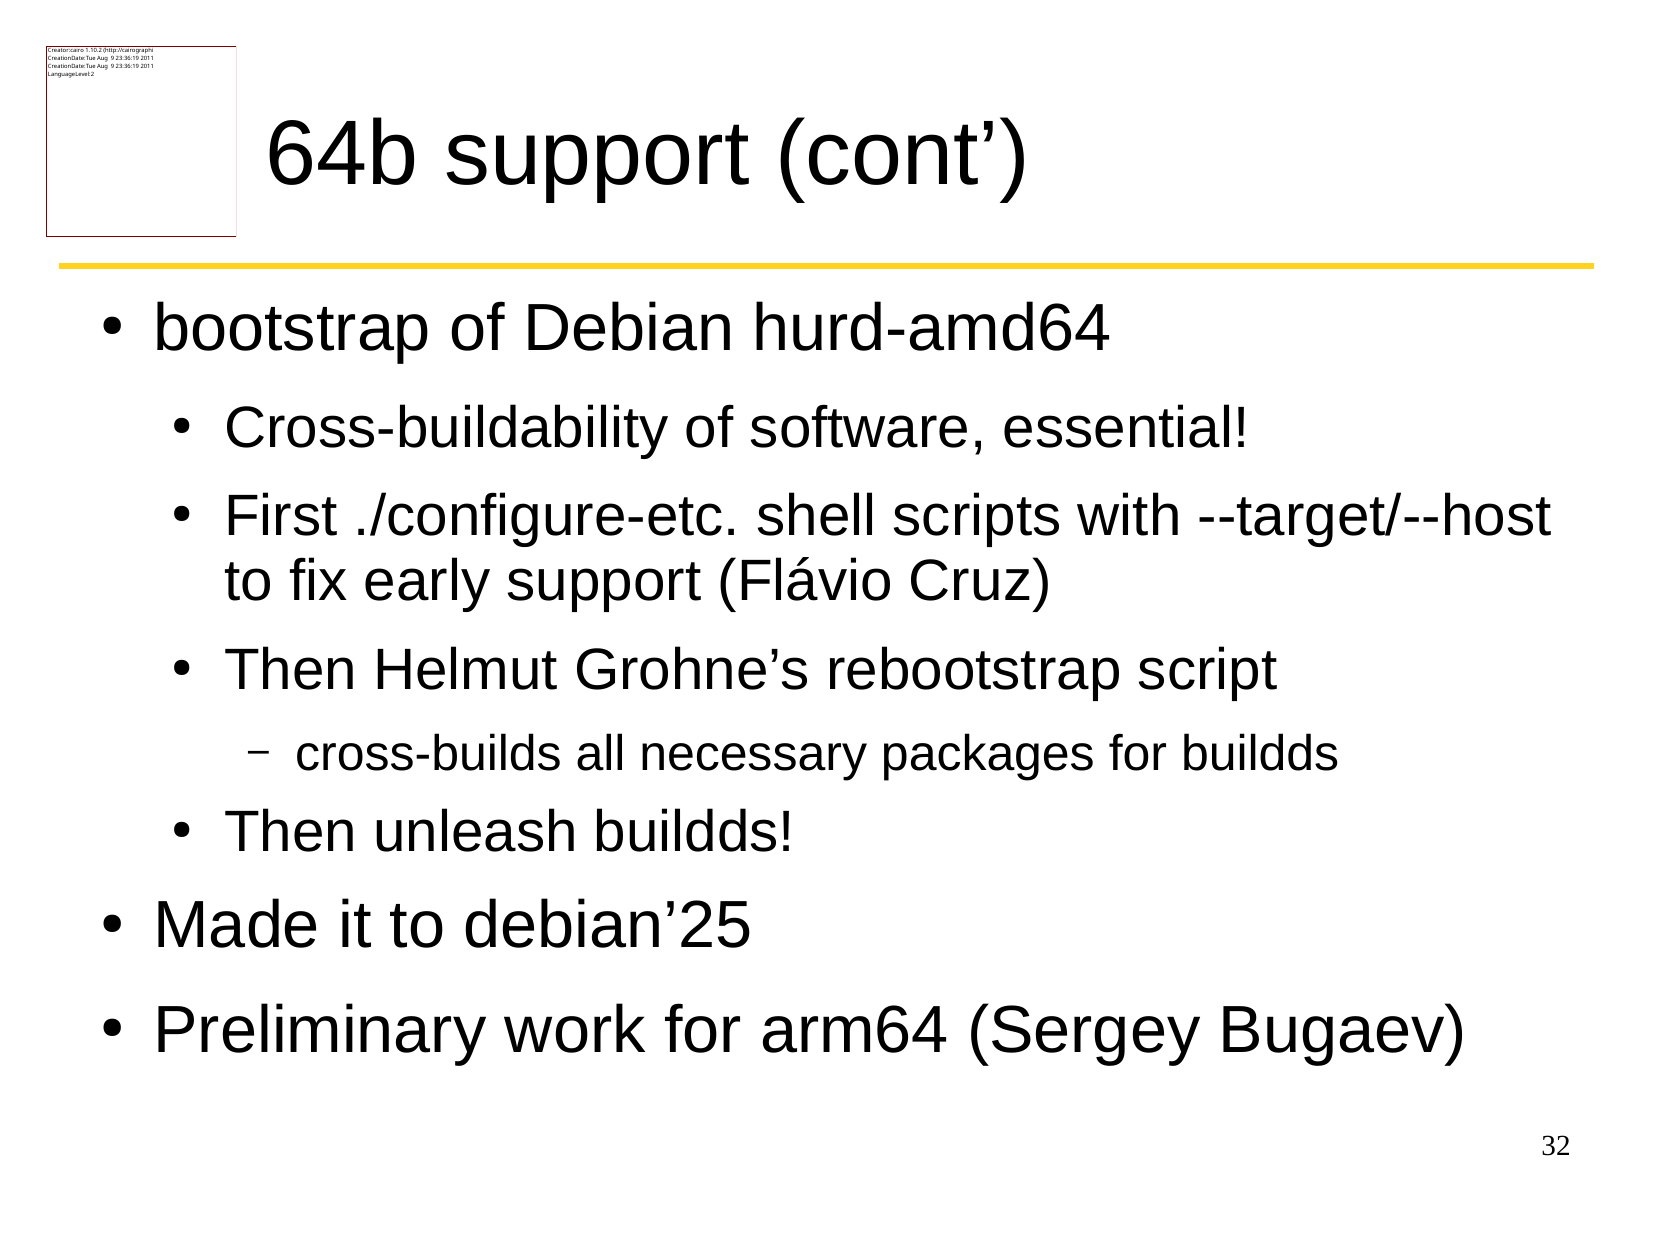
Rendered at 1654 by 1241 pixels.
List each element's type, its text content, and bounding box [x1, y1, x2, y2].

list bootstrap of Debian hurd-amd64 Cross-buildability of software, essential! First ./configure-etc. shell scripts with --target/--host to fix early support (Flávio Cruz) Then Helmut Grohne’s rebootstrap script cross-builds all necessary packages for buildds Then unleash buildds! Made it to debian’25 Preliminary work for arm64 (Sergey Bugaev) [82, 290, 1571, 1152]
title 64b support (cont’) [265, 49, 1571, 257]
